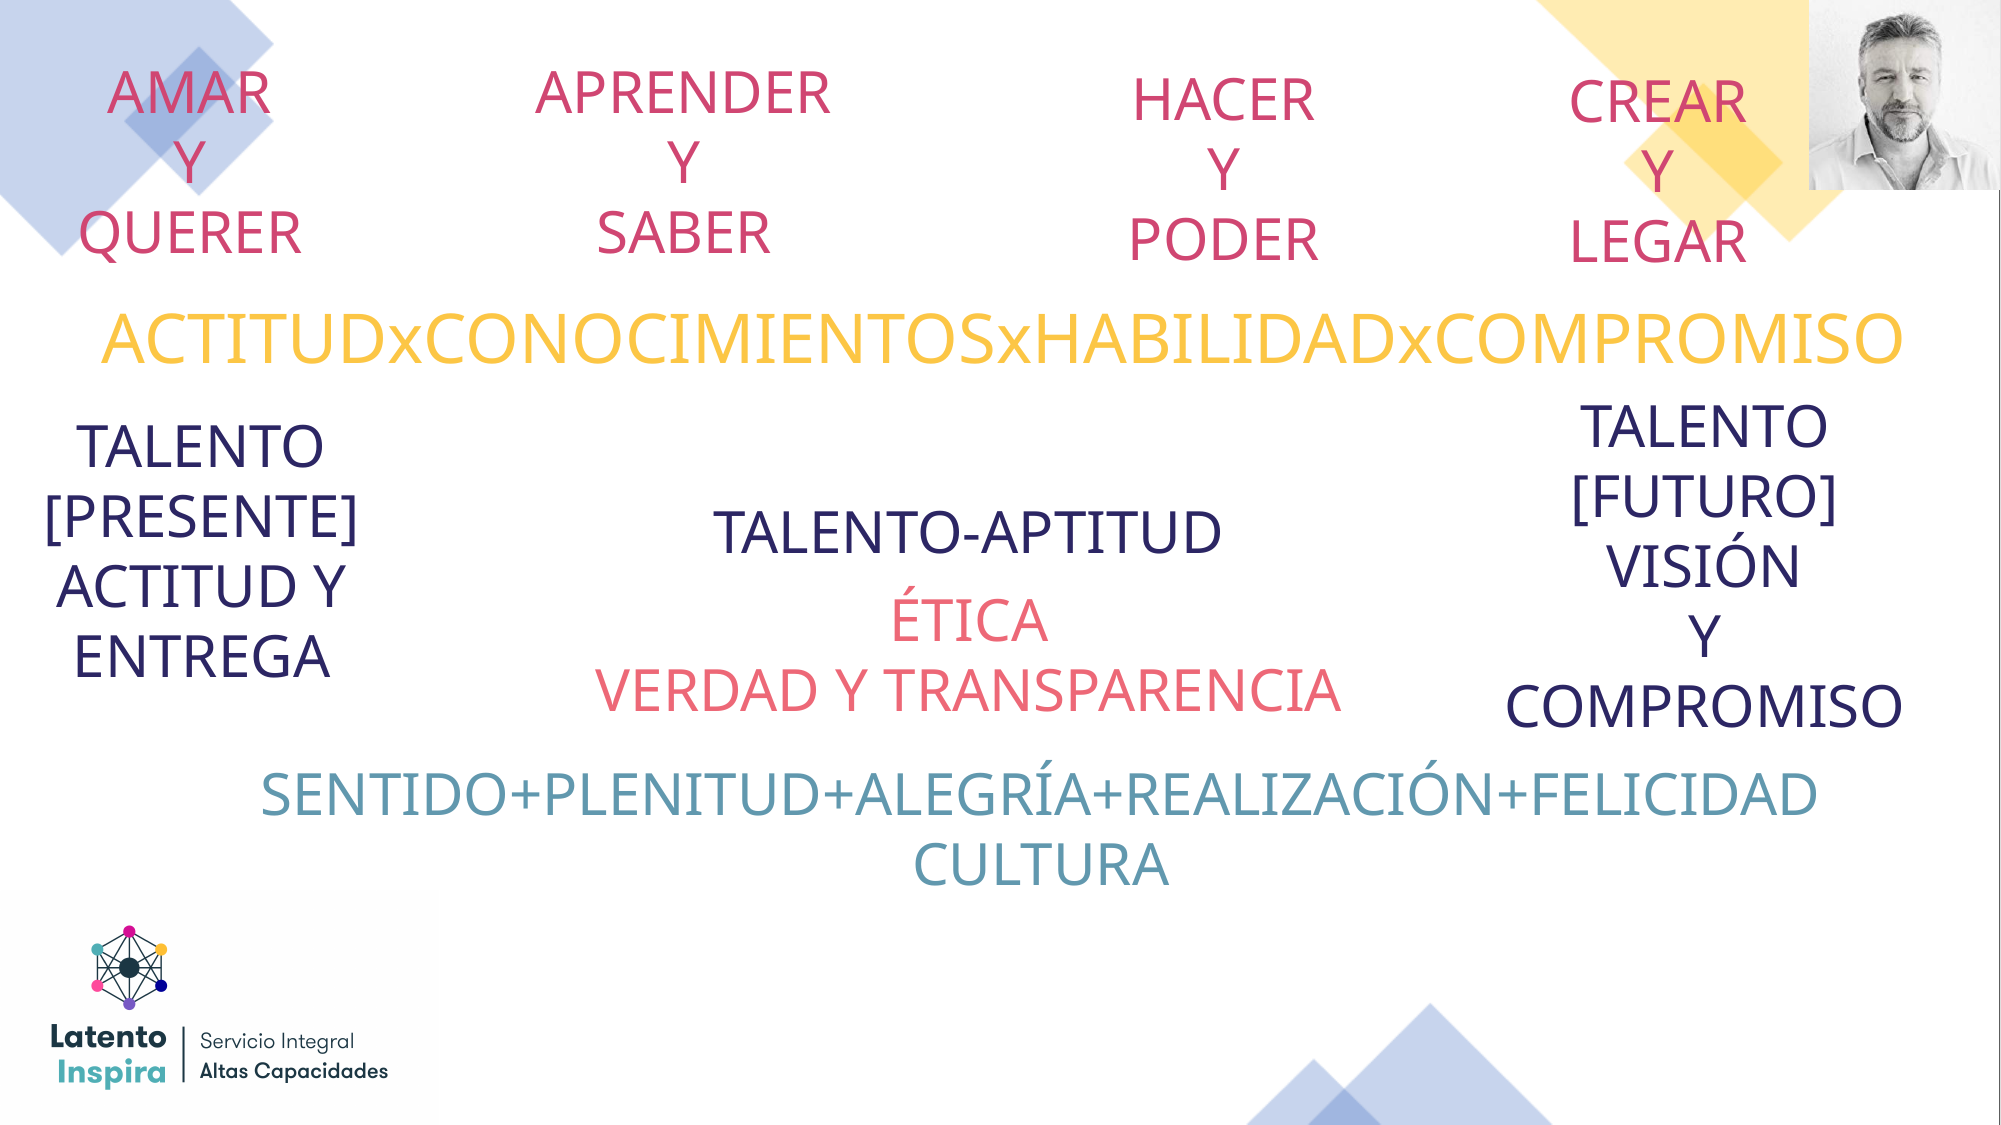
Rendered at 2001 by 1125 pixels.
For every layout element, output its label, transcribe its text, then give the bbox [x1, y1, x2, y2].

text_box APRENDER Y SABER [488, 47, 880, 273]
text_box TALENTO [FUTURO] VISIÓN Y COMPROMISO [1467, 381, 1943, 747]
text_box ÉTICA VERDAD Y TRANSPARENCIA [533, 575, 1405, 731]
text_box CREAR Y LEGAR [1522, 56, 1794, 282]
text_box TALENTO-APTITUD [654, 488, 1284, 573]
text_box SENTIDO+PLENITUD+ALEGRÍA+REALIZACIÓN+FELICIDAD CULTURA [154, 750, 1927, 905]
text_box ACTITUDxCONOCIMIENTOSxHABILIDADxCOMPROMISO [9, 287, 2000, 385]
text_box HACER Y PODER [1088, 54, 1359, 280]
picture [0, 0, 2001, 1125]
text_box TALENTO [PRESENTE] ACTITUD Y ENTREGA [7, 402, 396, 697]
text_box AMAR Y QUERER [54, 47, 325, 273]
